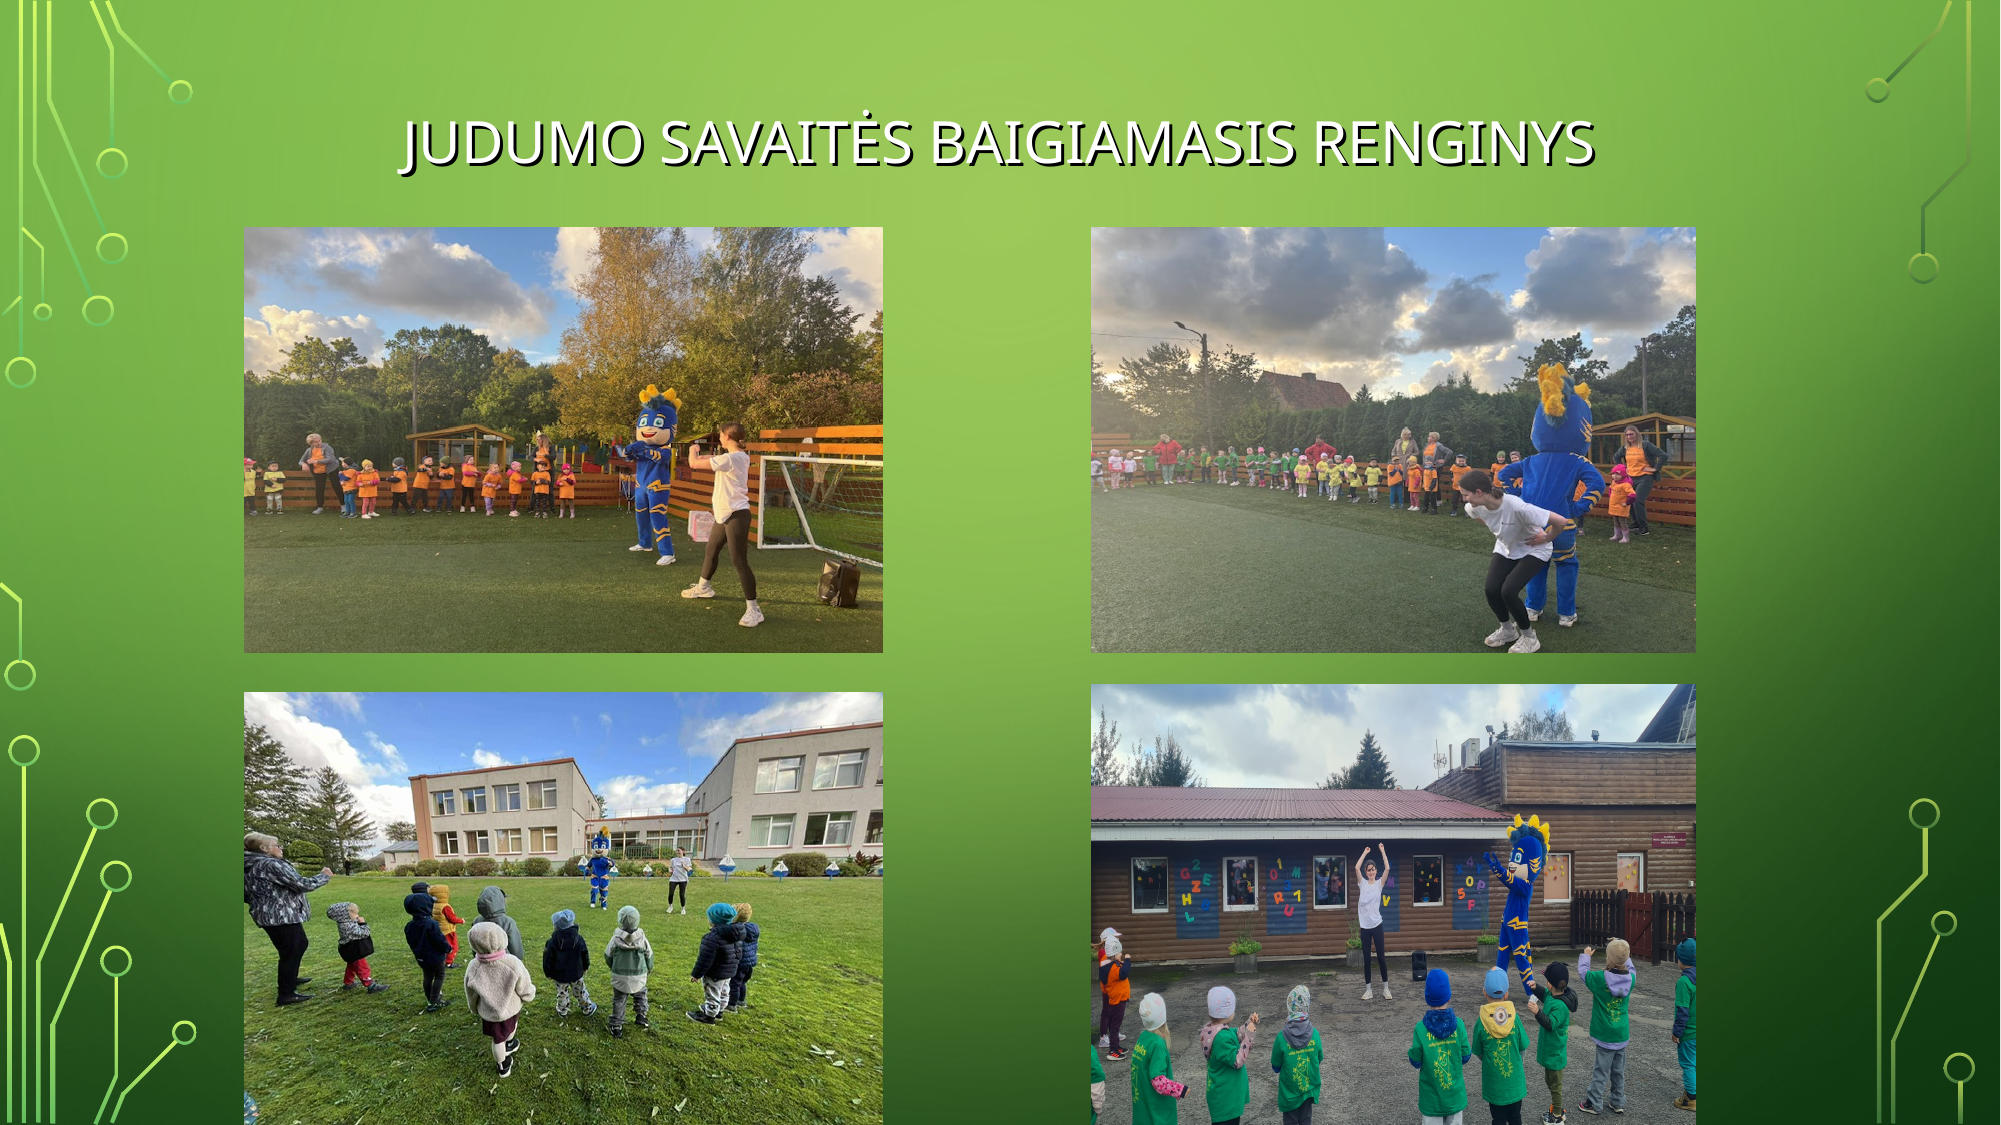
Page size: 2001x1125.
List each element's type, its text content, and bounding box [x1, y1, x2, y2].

title JUDUMO SAVAITĖS BAIGIAMASIS RENGINYS [187, 62, 1813, 228]
picture [1091, 684, 1696, 1125]
picture [1091, 227, 1696, 653]
picture [244, 692, 883, 1125]
picture [244, 227, 883, 653]
